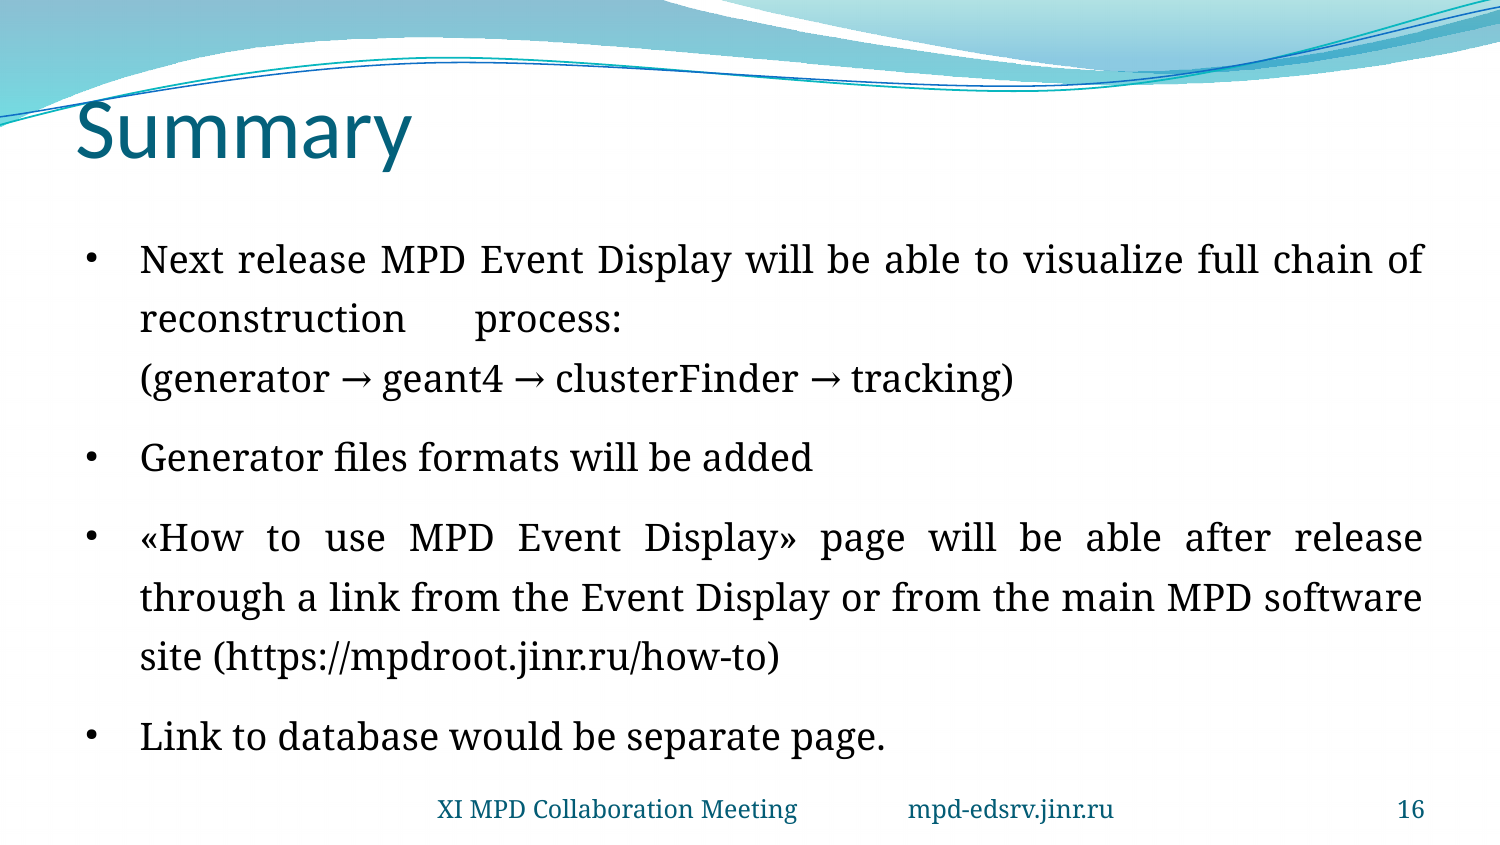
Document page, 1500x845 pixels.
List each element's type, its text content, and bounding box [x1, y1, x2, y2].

title Summary [75, 86, 1425, 189]
list Next release MPD Event Display will be able to visualize full chain of reconstruction process: (generator → geant4 → clusterFinder → tracking) Generator files formats will be added «How to use MPD Event Display» page will be able after release through a link from the Event Display or from the main MPD software site (https://mpdroot.jinr.ru/how-to) Link to database would be separate page. [75, 225, 1425, 766]
